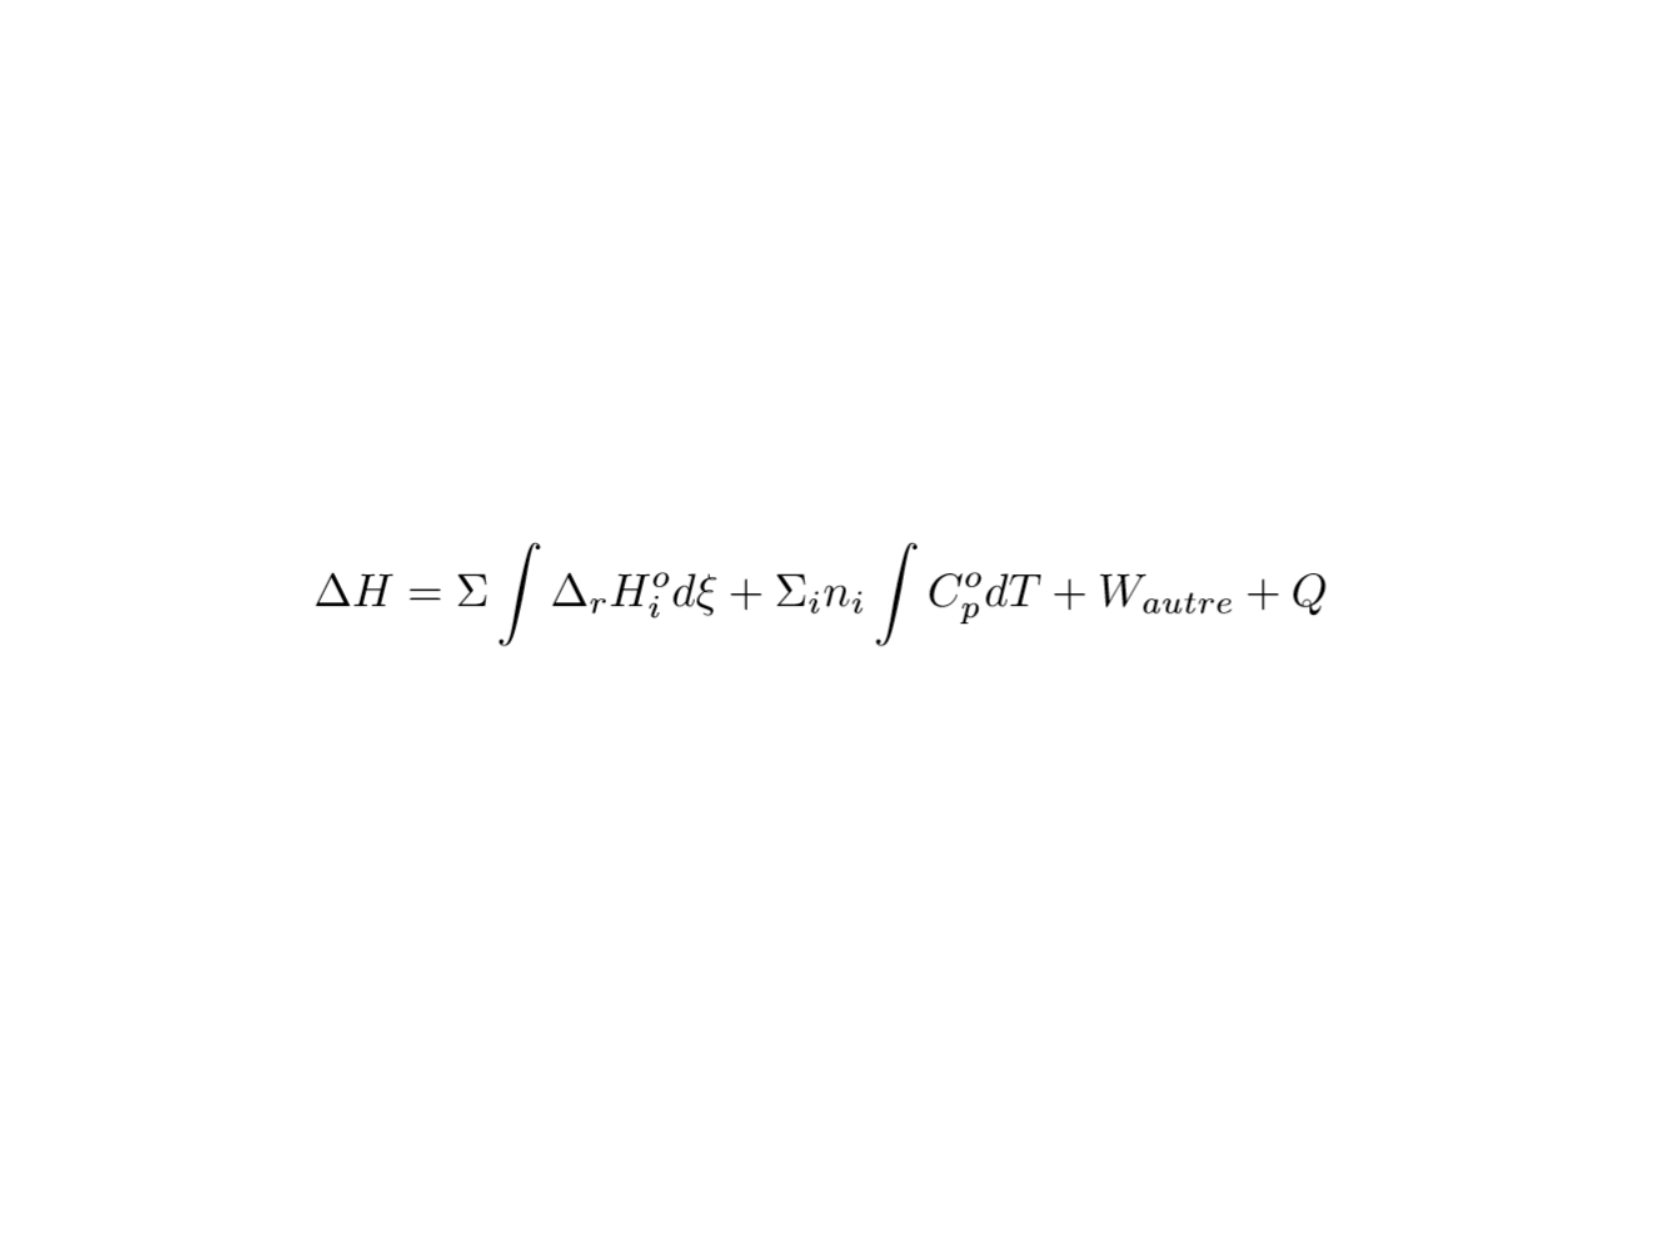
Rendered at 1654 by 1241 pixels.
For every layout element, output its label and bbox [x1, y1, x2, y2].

picture [271, 523, 1393, 674]
